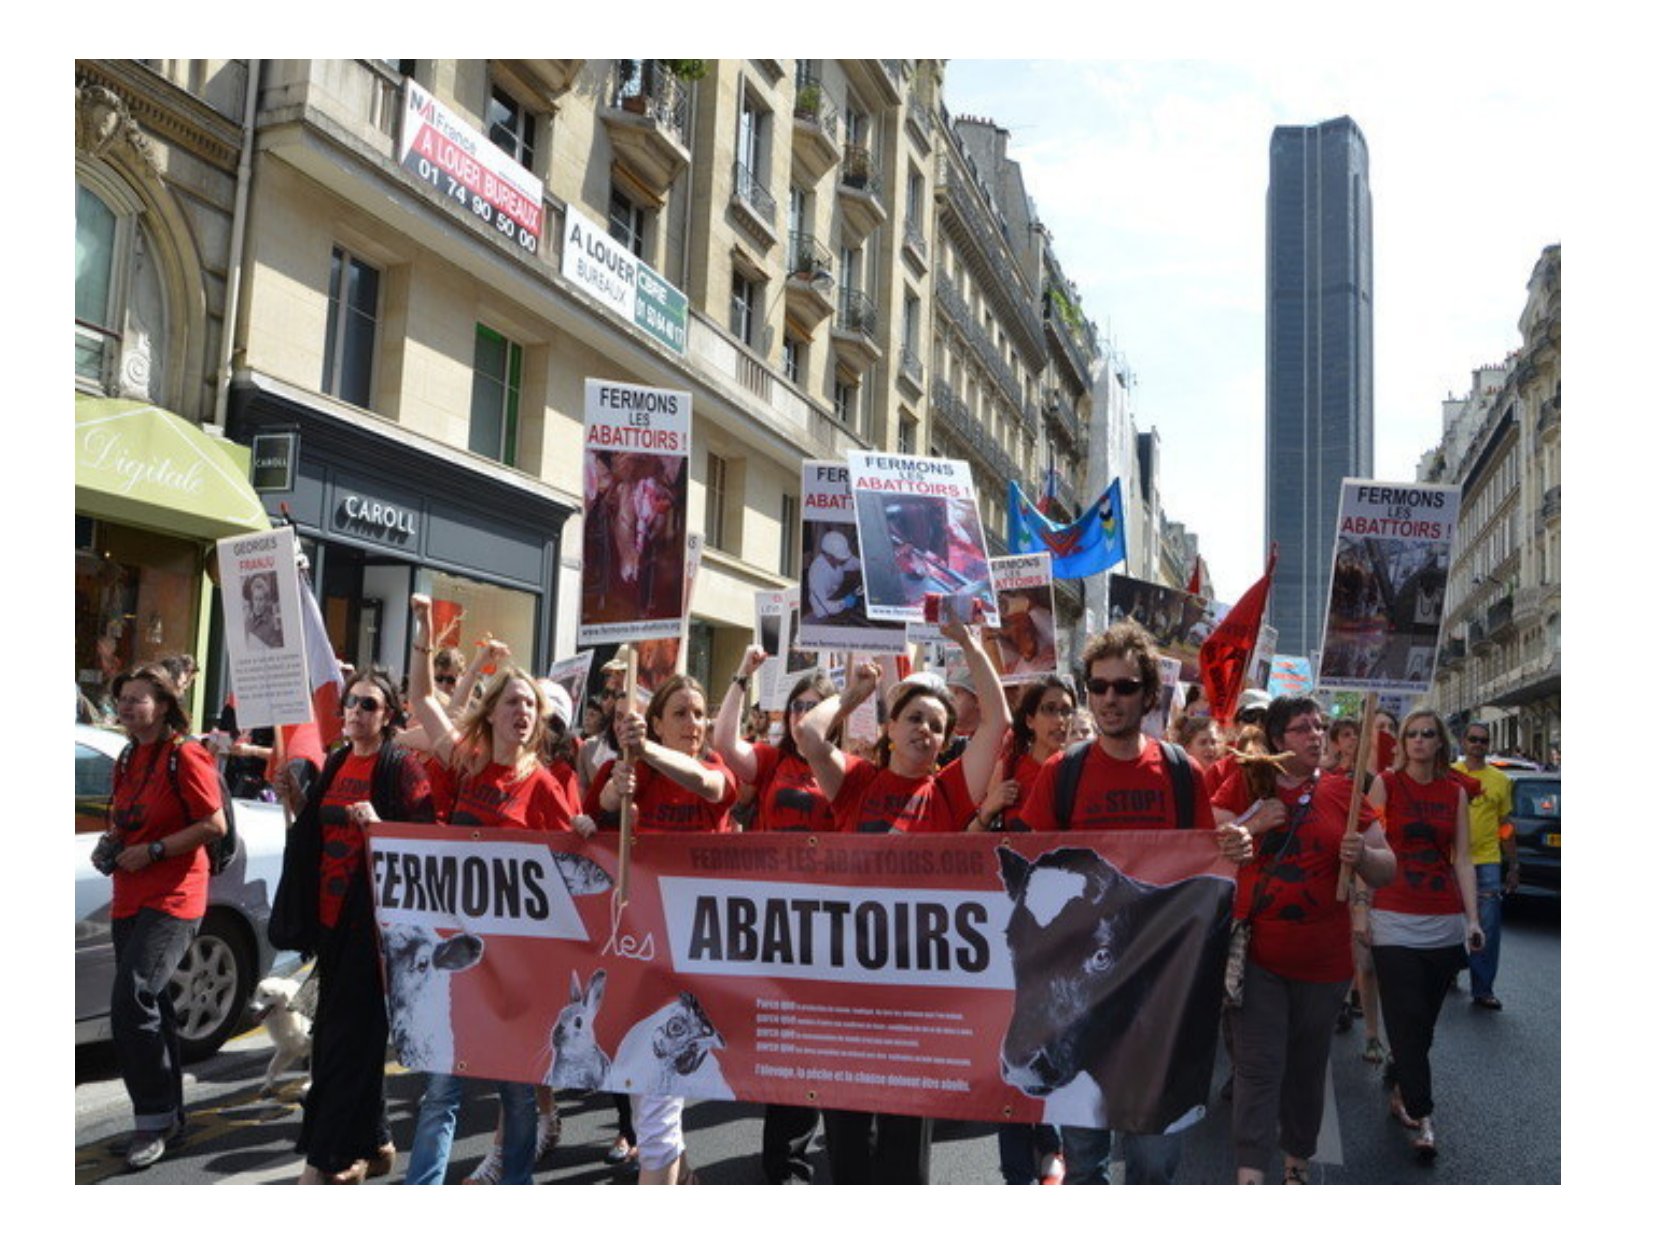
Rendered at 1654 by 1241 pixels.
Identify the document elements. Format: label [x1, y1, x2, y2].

picture [75, 59, 1561, 1185]
